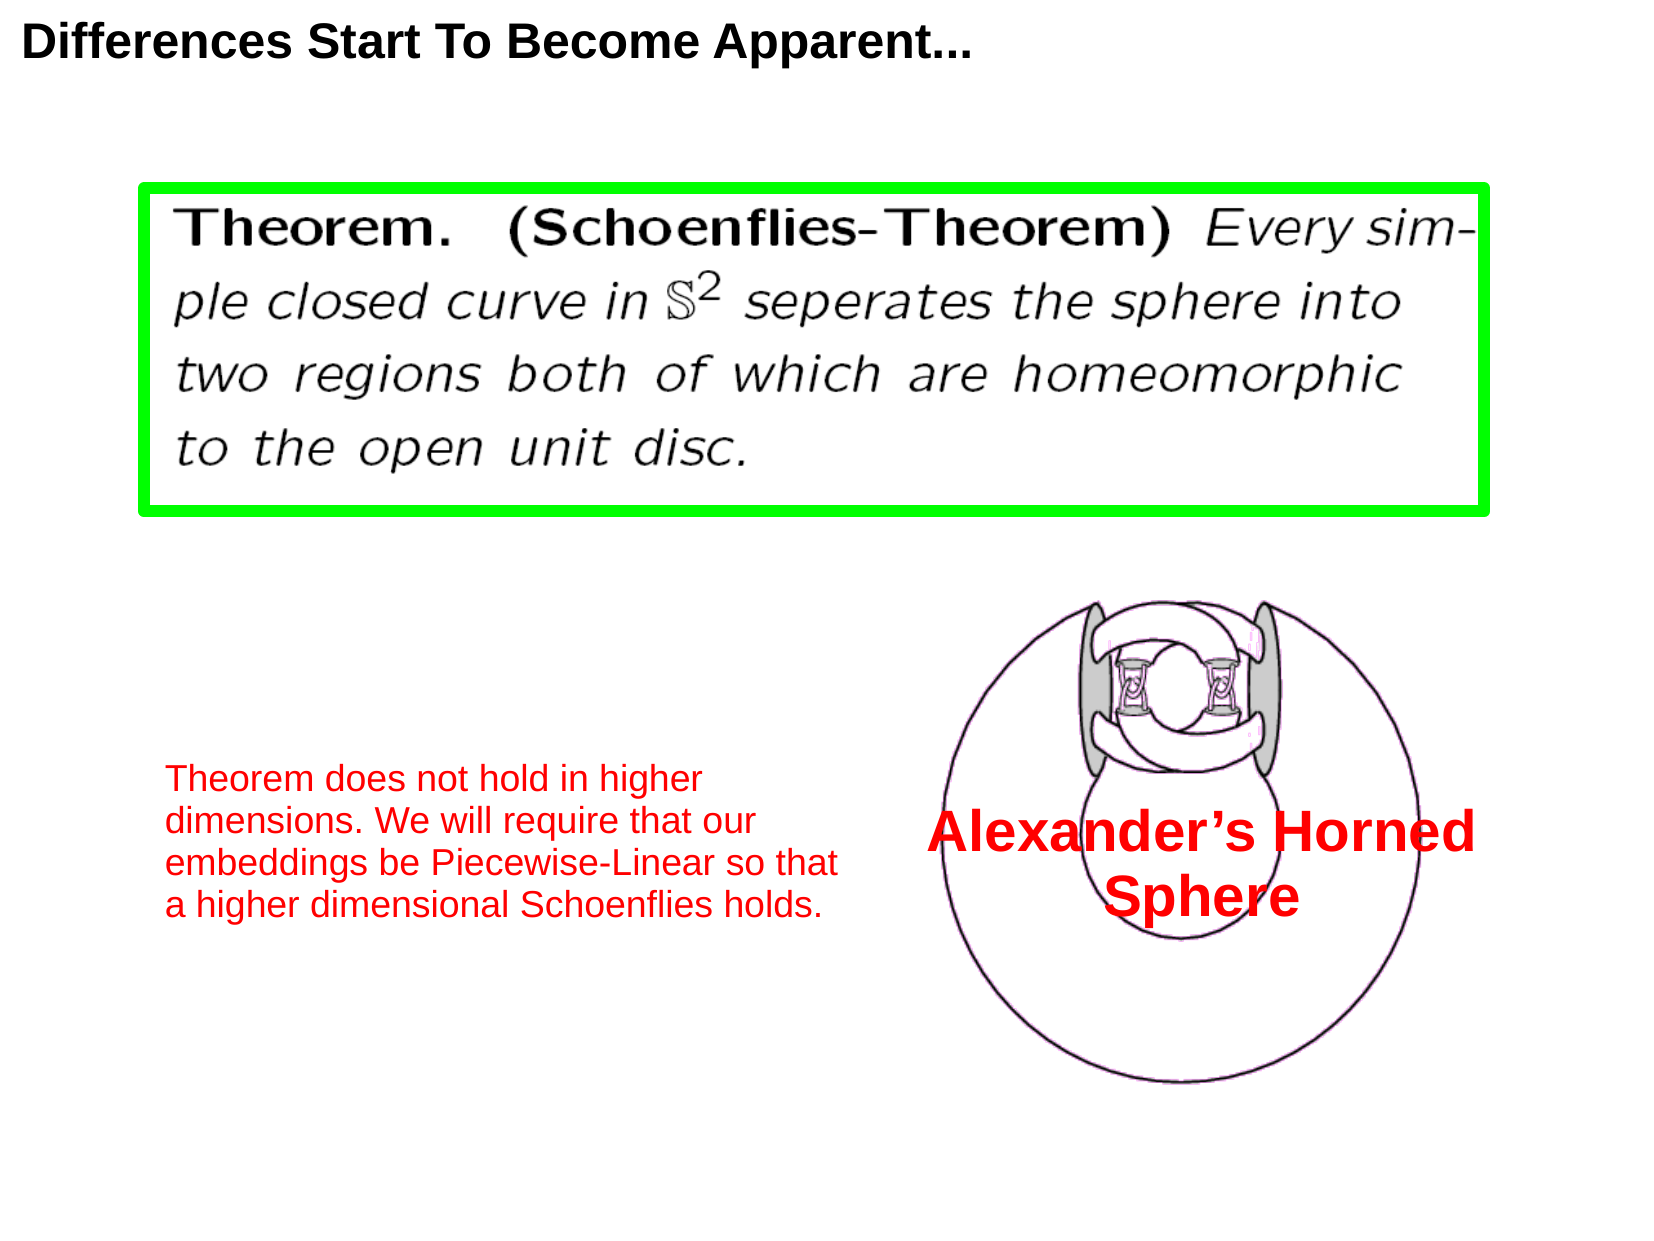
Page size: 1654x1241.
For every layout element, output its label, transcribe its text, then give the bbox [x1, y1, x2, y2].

text_box Alexander’s Horned Sphere [911, 791, 1492, 937]
text_box Differences Start To Become Apparent... [6, 6, 1654, 79]
picture [150, 194, 1479, 506]
text_box Theorem does not hold in higher dimensions. We will require that our embeddings be Piecewise-Linear so that a higher dimensional Schoenflies holds. [150, 750, 853, 934]
picture [937, 599, 1426, 791]
picture [937, 937, 1426, 1088]
